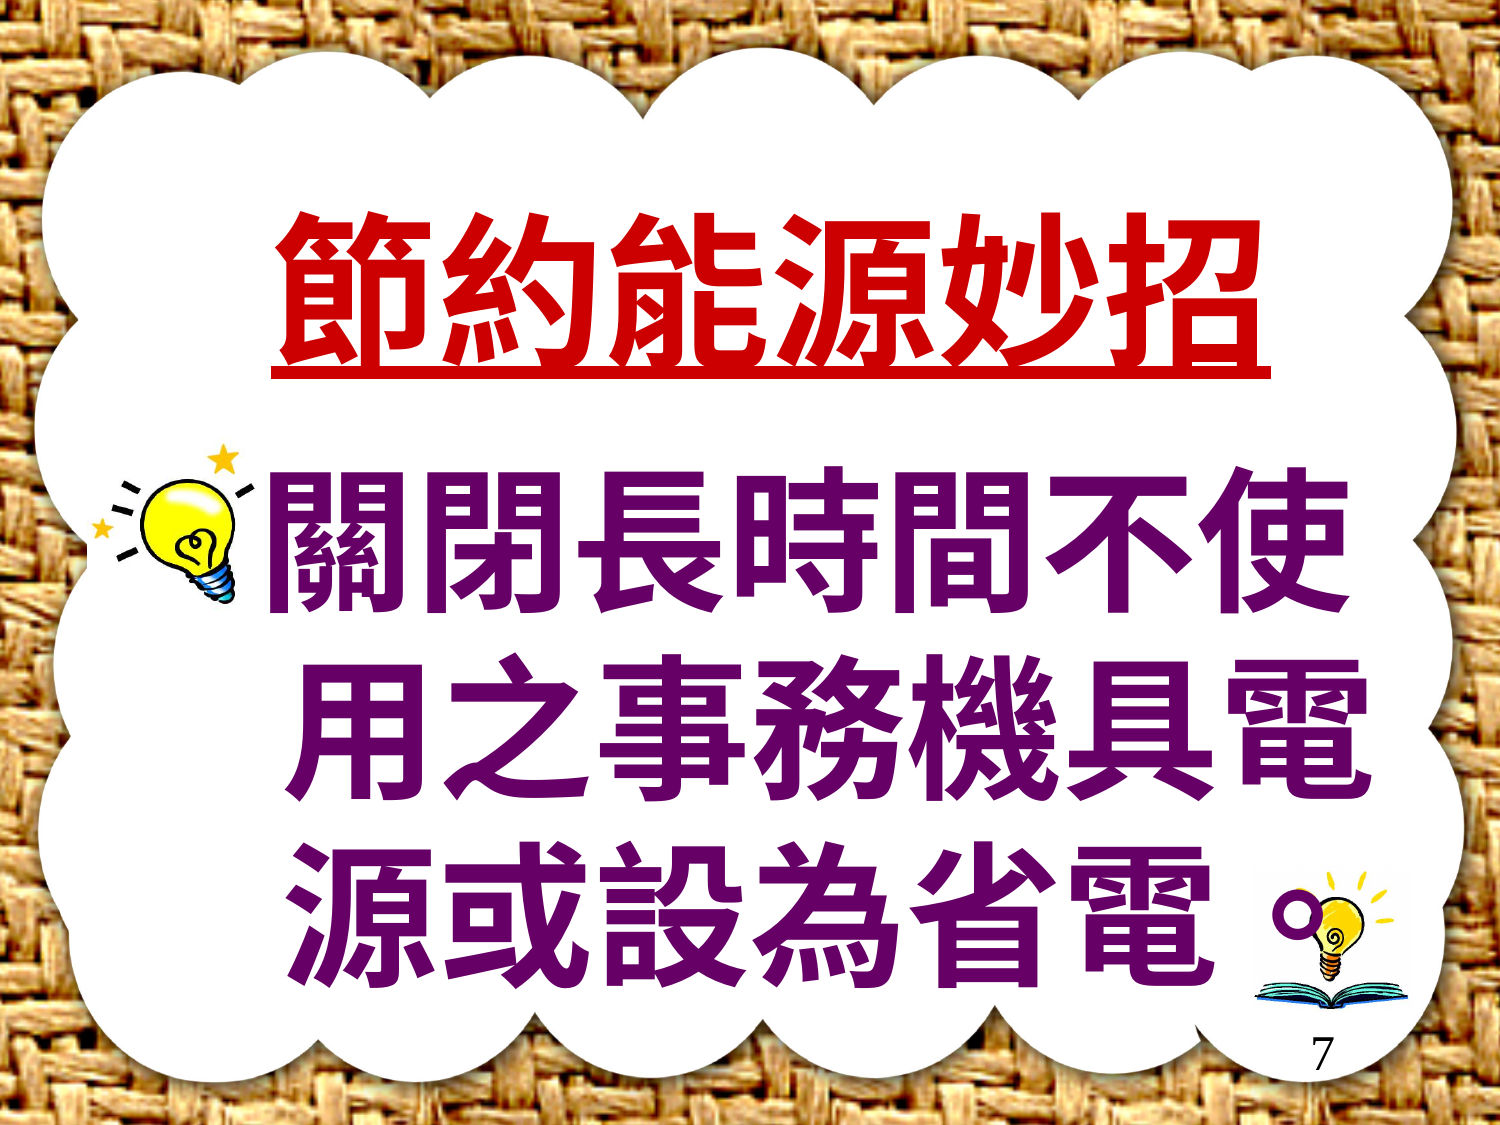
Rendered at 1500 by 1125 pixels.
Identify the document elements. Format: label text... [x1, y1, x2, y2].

picture [0, 0, 1500, 1125]
text_box 節約能源妙招 關閉長時間不使用之事務機具電源或設為省電。 [62, 99, 1413, 1013]
chart [87, 437, 263, 613]
